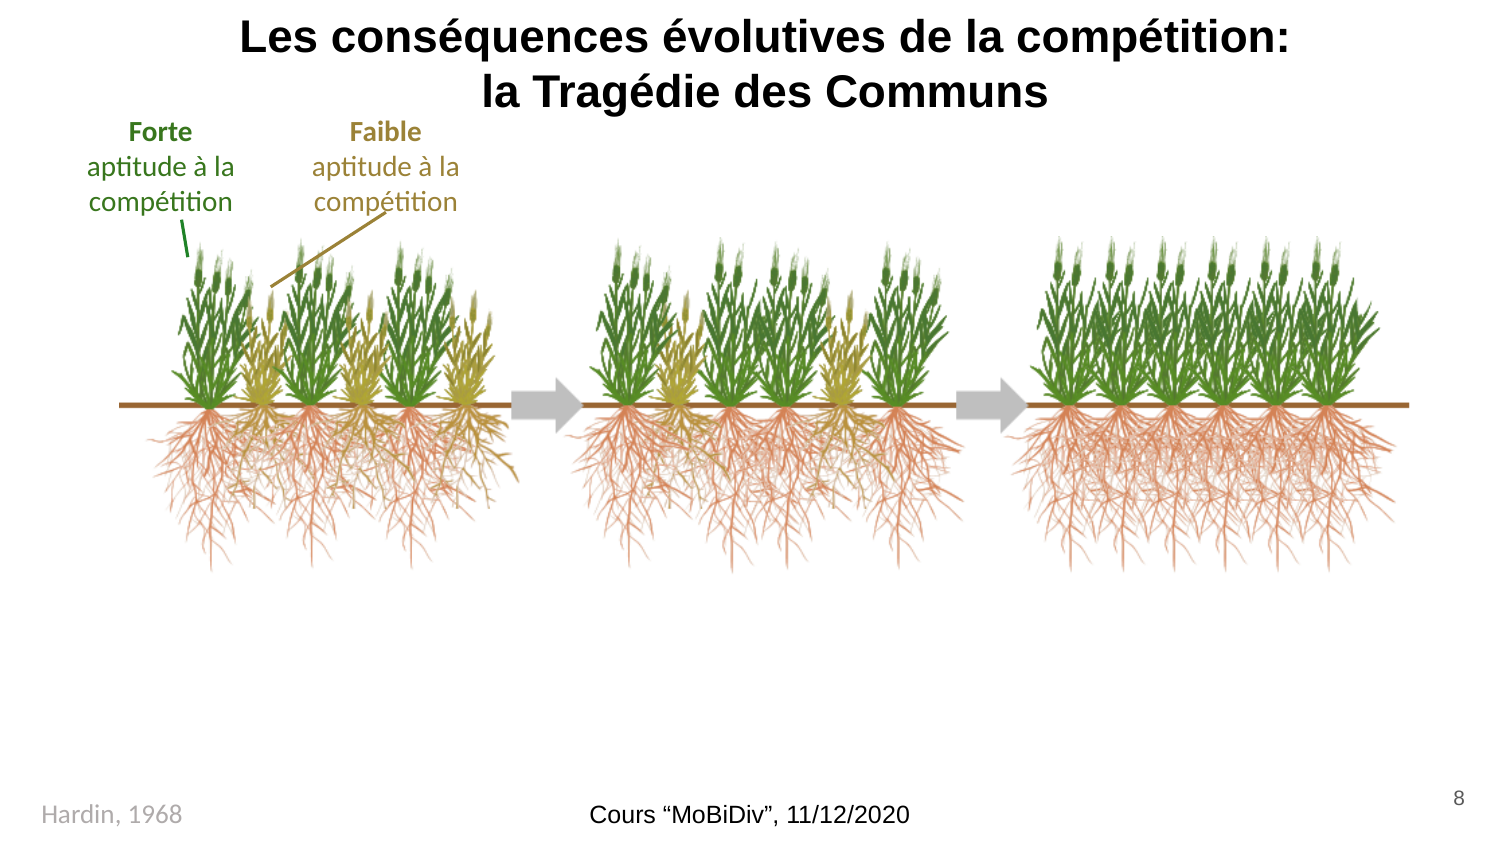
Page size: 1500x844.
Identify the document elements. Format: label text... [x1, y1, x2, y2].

list Faible aptitude à la compétition [281, 97, 491, 213]
text_box Hardin, 1968 [0, 777, 232, 843]
title Les conséquences évolutives de la compétition: la Tragédie des Communs [51, 0, 1480, 117]
picture [119, 236, 1412, 583]
list Forte aptitude à la compétition [65, 97, 257, 213]
slide_number <number> [1389, 764, 1480, 830]
